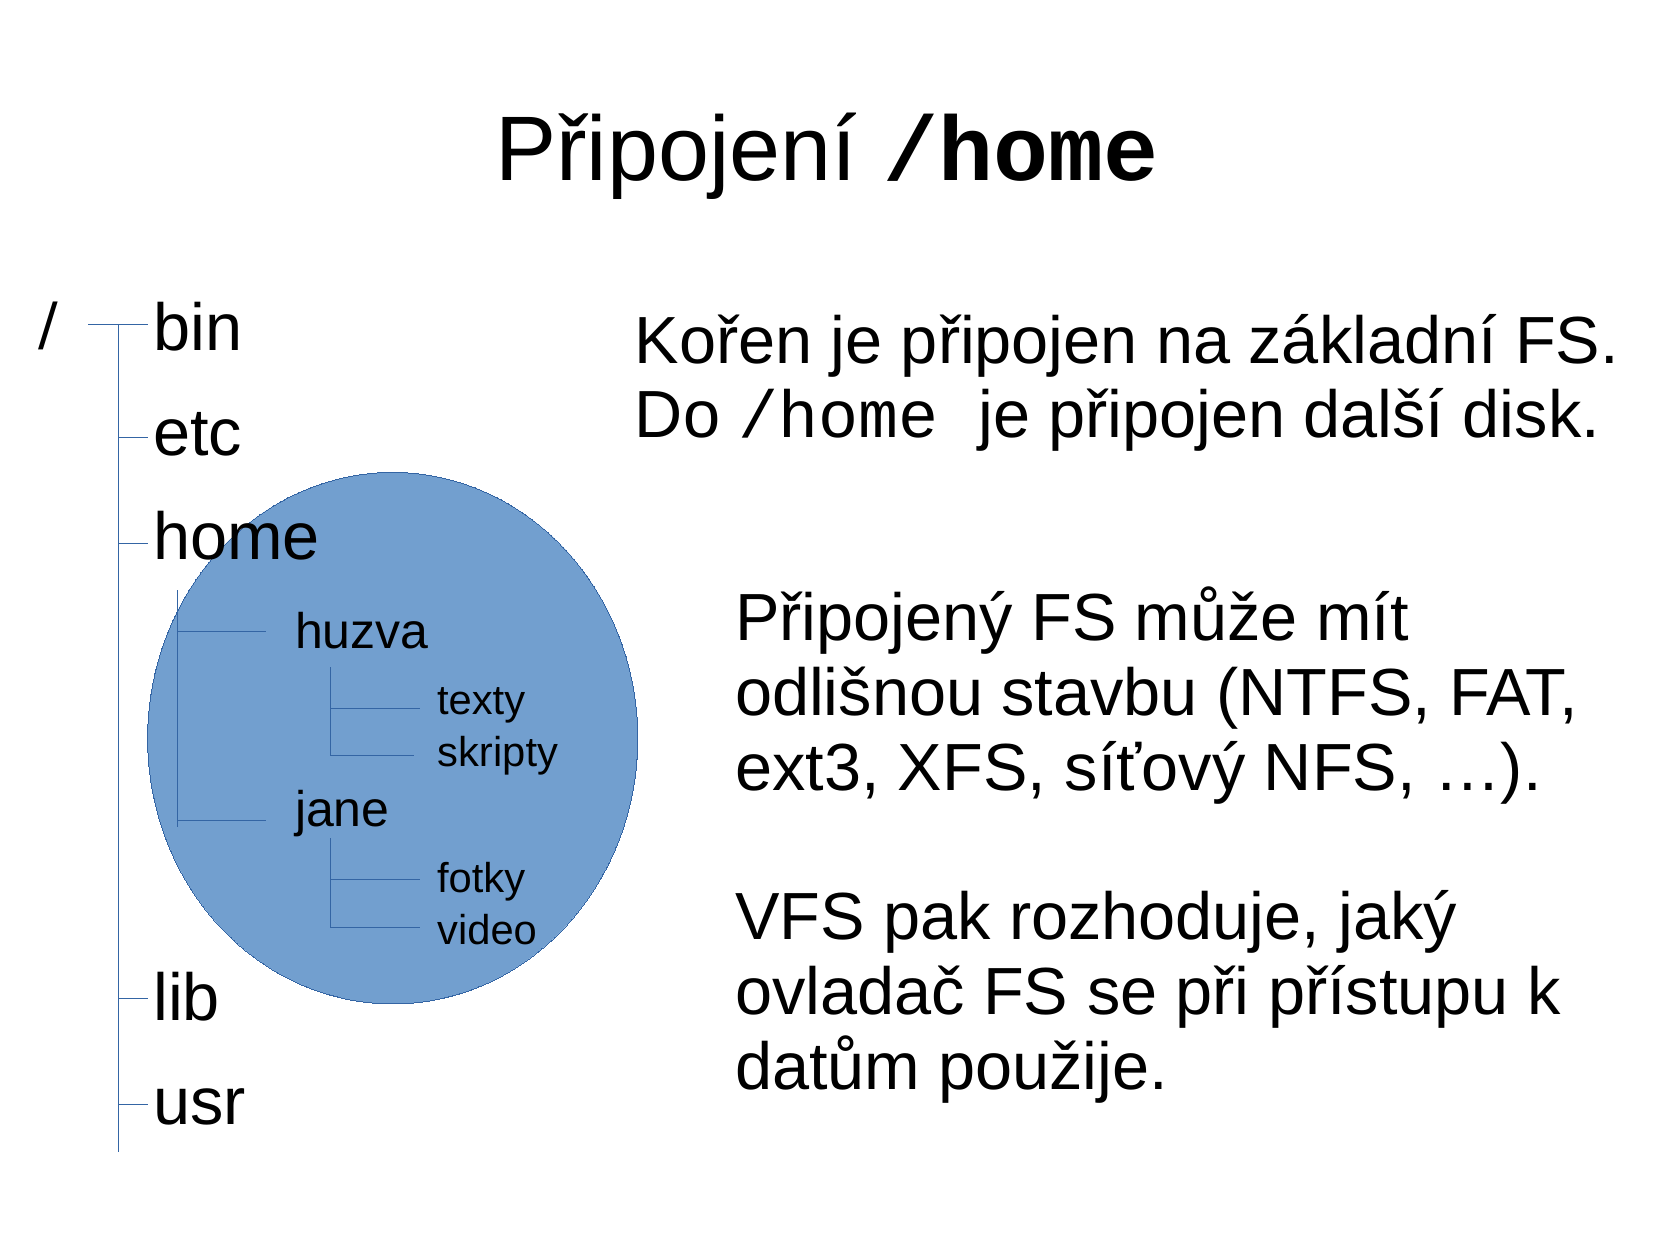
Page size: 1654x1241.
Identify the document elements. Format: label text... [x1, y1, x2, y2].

list bin etc home huzva texty skripty jane fotky video lib usr [82, 290, 1571, 1139]
text_box / [23, 283, 83, 373]
text_box Kořen je připojen na základní FS. Do /home je připojen další disk. [620, 295, 1639, 466]
title Připojení /home [82, 56, 1571, 250]
text_box Připojený FS může mít odlišnou stavbu (NTFS, FAT, ext3, XFS, síťový NFS, …). VFS pak rozhoduje, jaký ovladač FS se při přístupu k datům použije. [720, 572, 1636, 1112]
